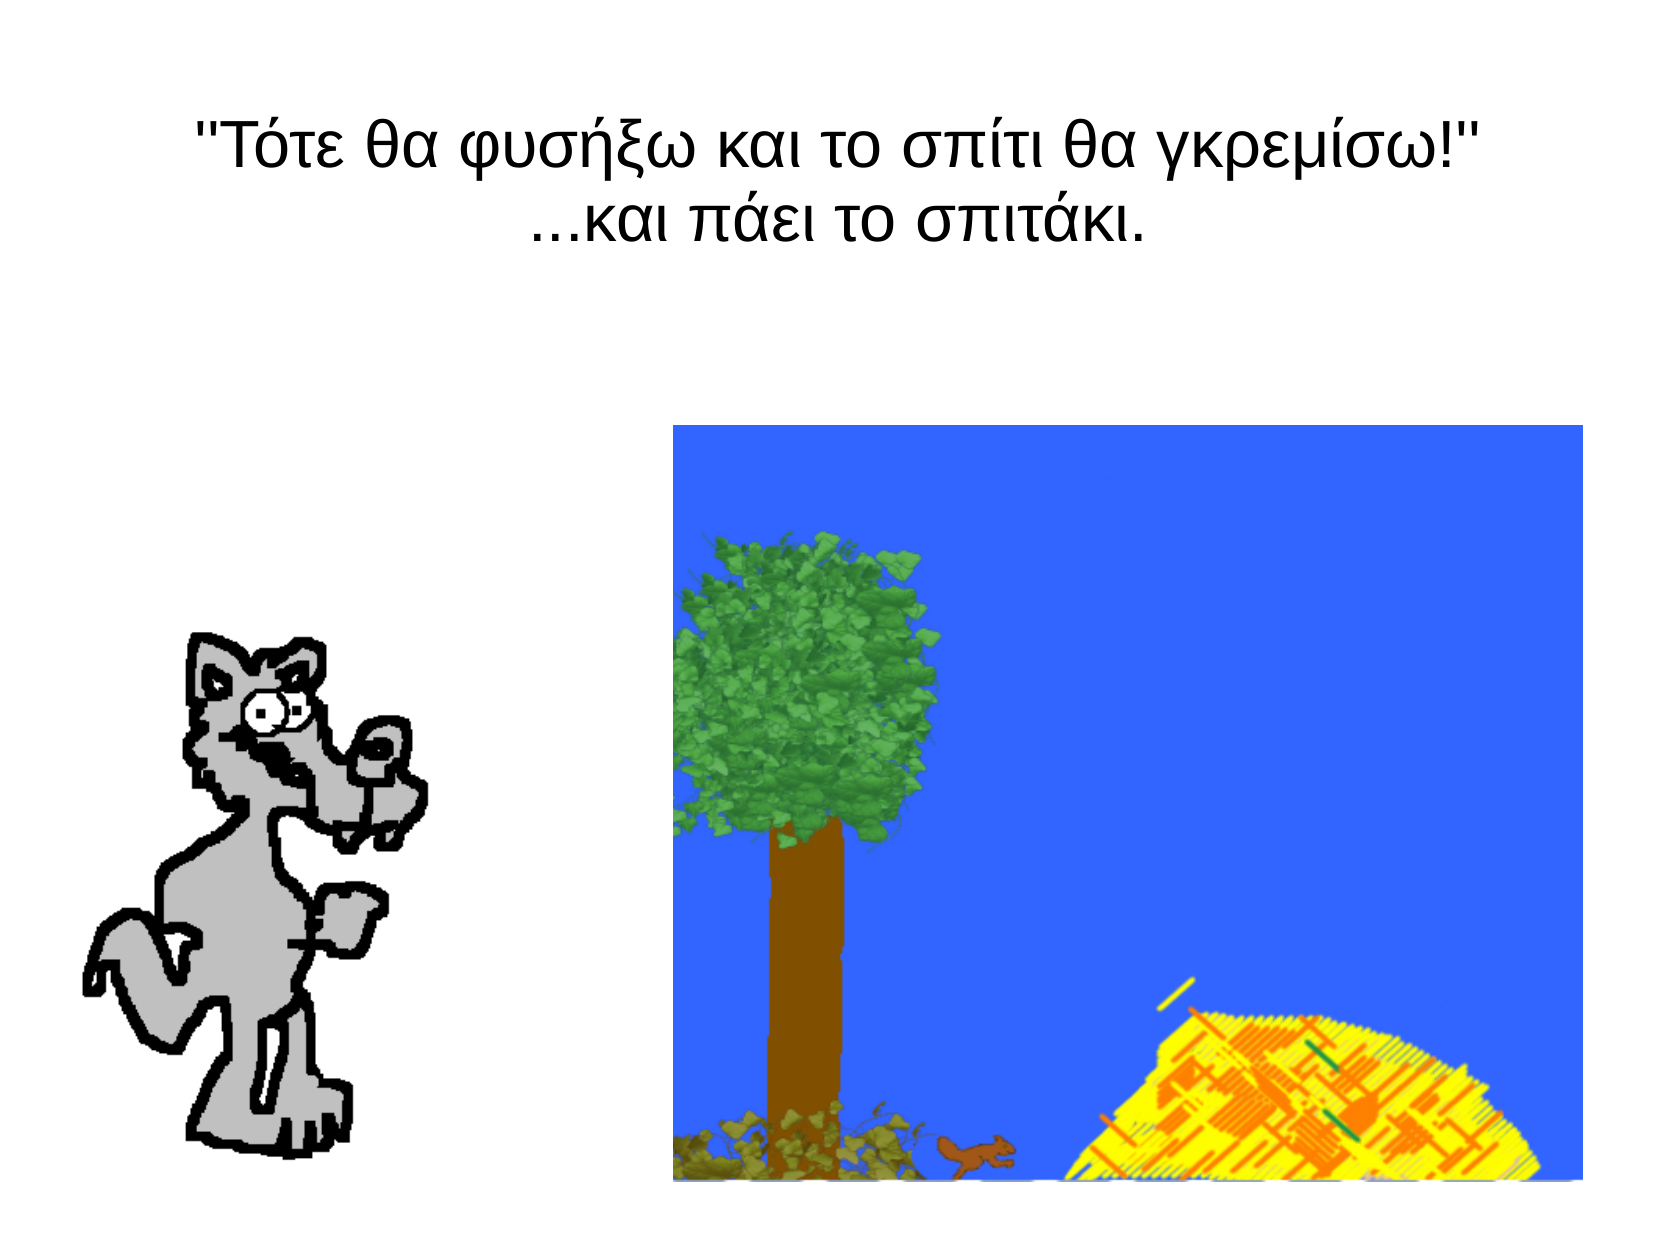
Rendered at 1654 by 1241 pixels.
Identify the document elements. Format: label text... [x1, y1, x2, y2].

picture [673, 425, 1583, 1182]
subtitle ''Τότε θα φυσήξω και το σπίτι θα γκρεμίσω!'' ...και πάει το σπιτάκι. [94, 0, 1583, 662]
picture [36, 595, 508, 1193]
